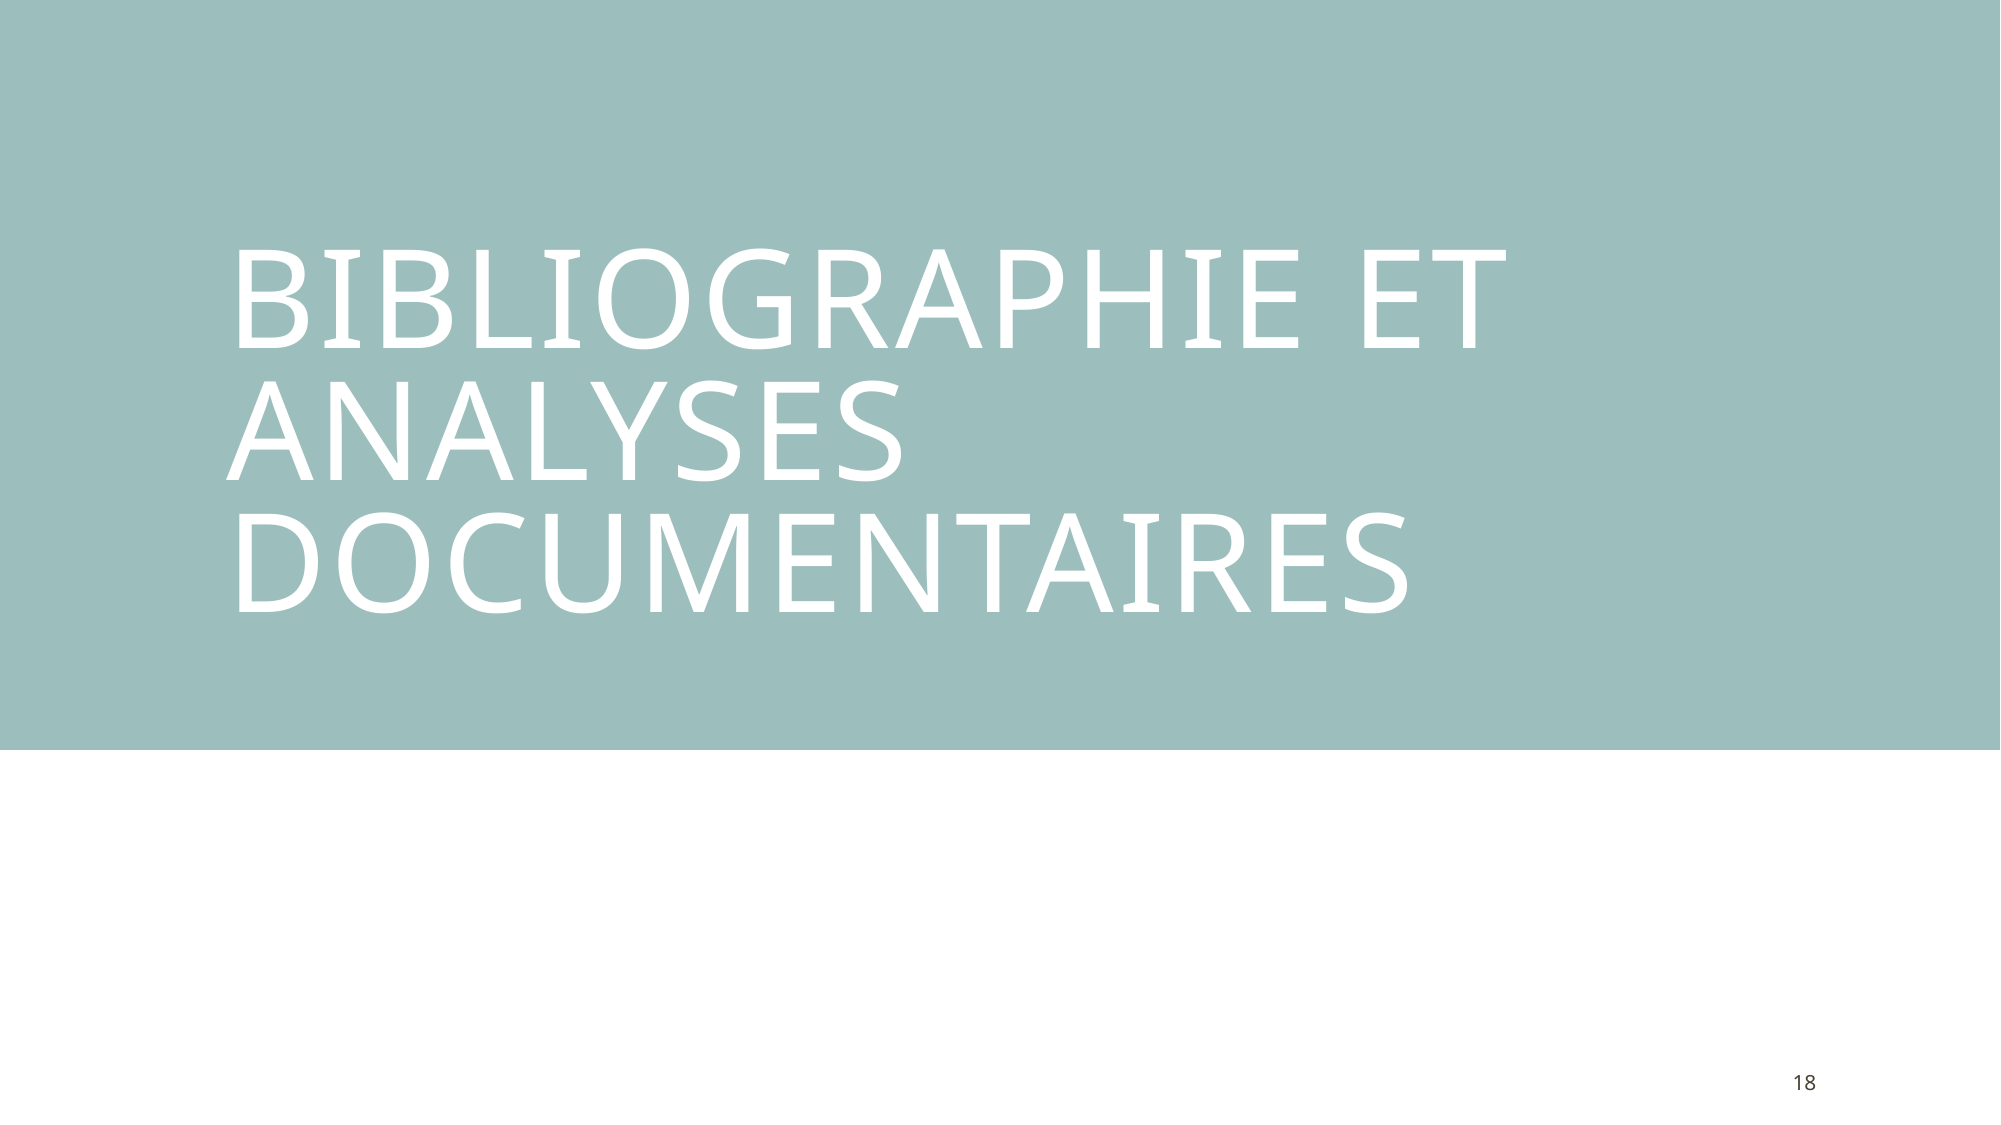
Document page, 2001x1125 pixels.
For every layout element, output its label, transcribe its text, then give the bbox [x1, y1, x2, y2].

title Bibliographie et analyses documentaires [211, 160, 1789, 647]
text_box 18 [1777, 1061, 1938, 1107]
text_box [0, 0, 2000, 1125]
